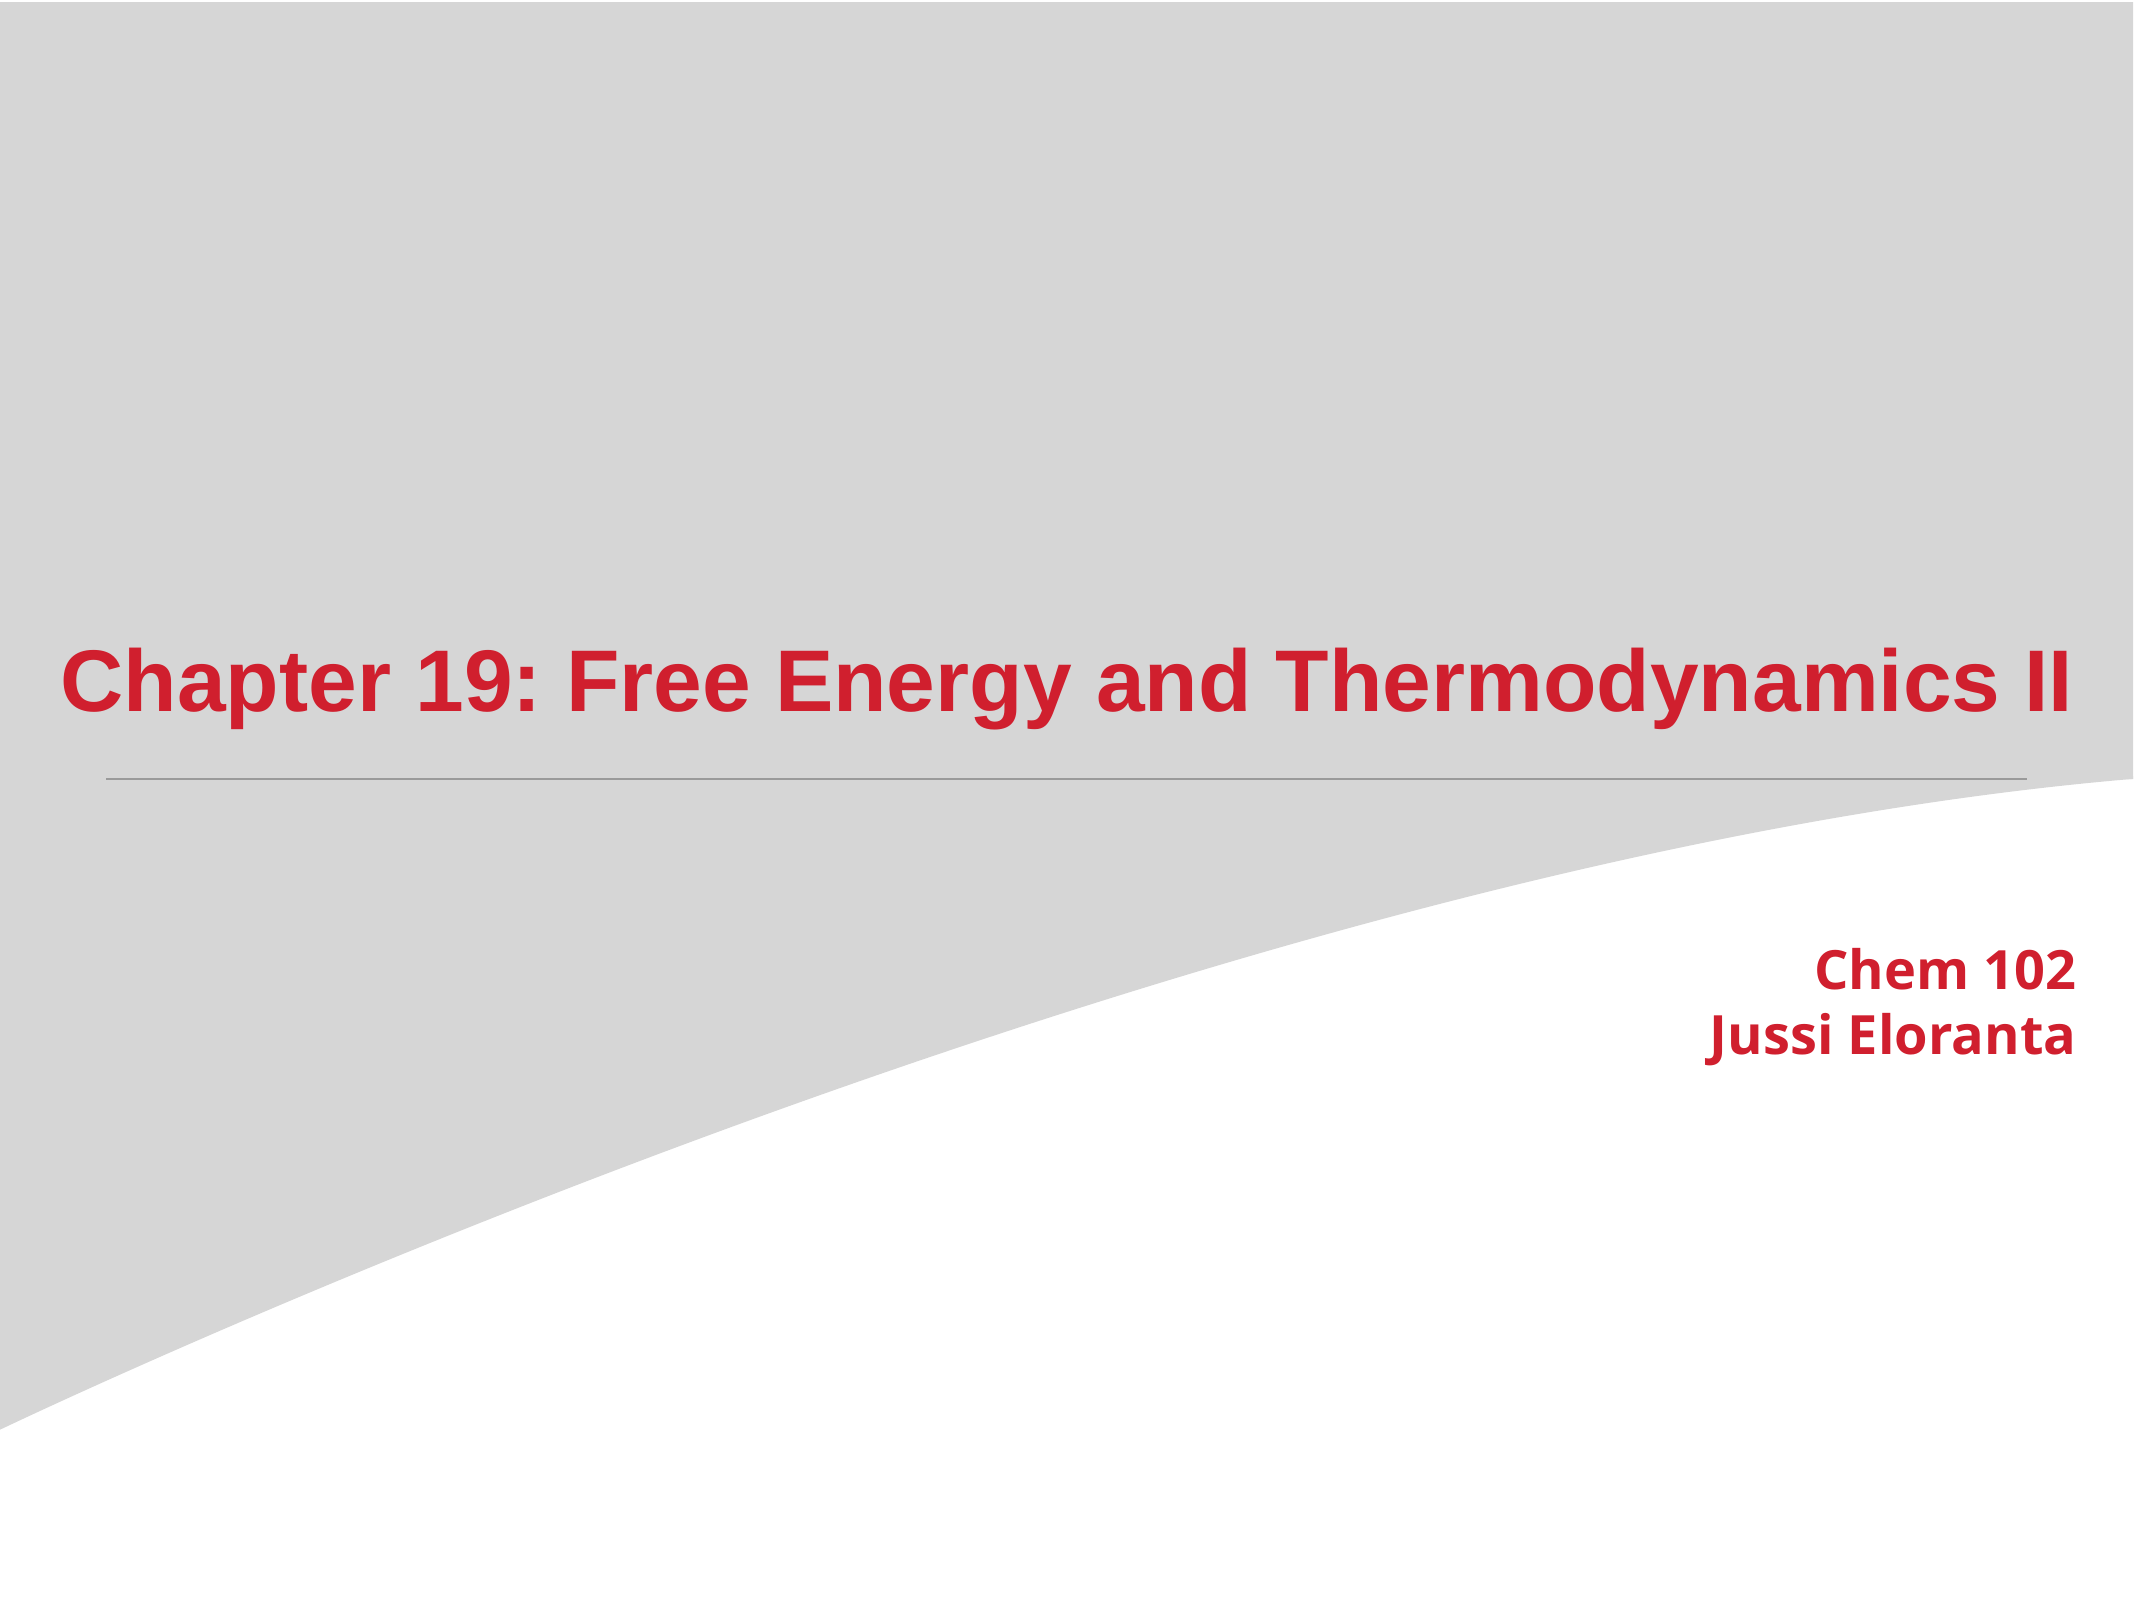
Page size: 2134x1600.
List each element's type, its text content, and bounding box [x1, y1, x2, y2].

title Chapter 19: Free Energy and Thermodynamics II [52, 570, 2092, 738]
subtitle Chem 102 Jussi Eloranta [1635, 927, 2086, 1081]
